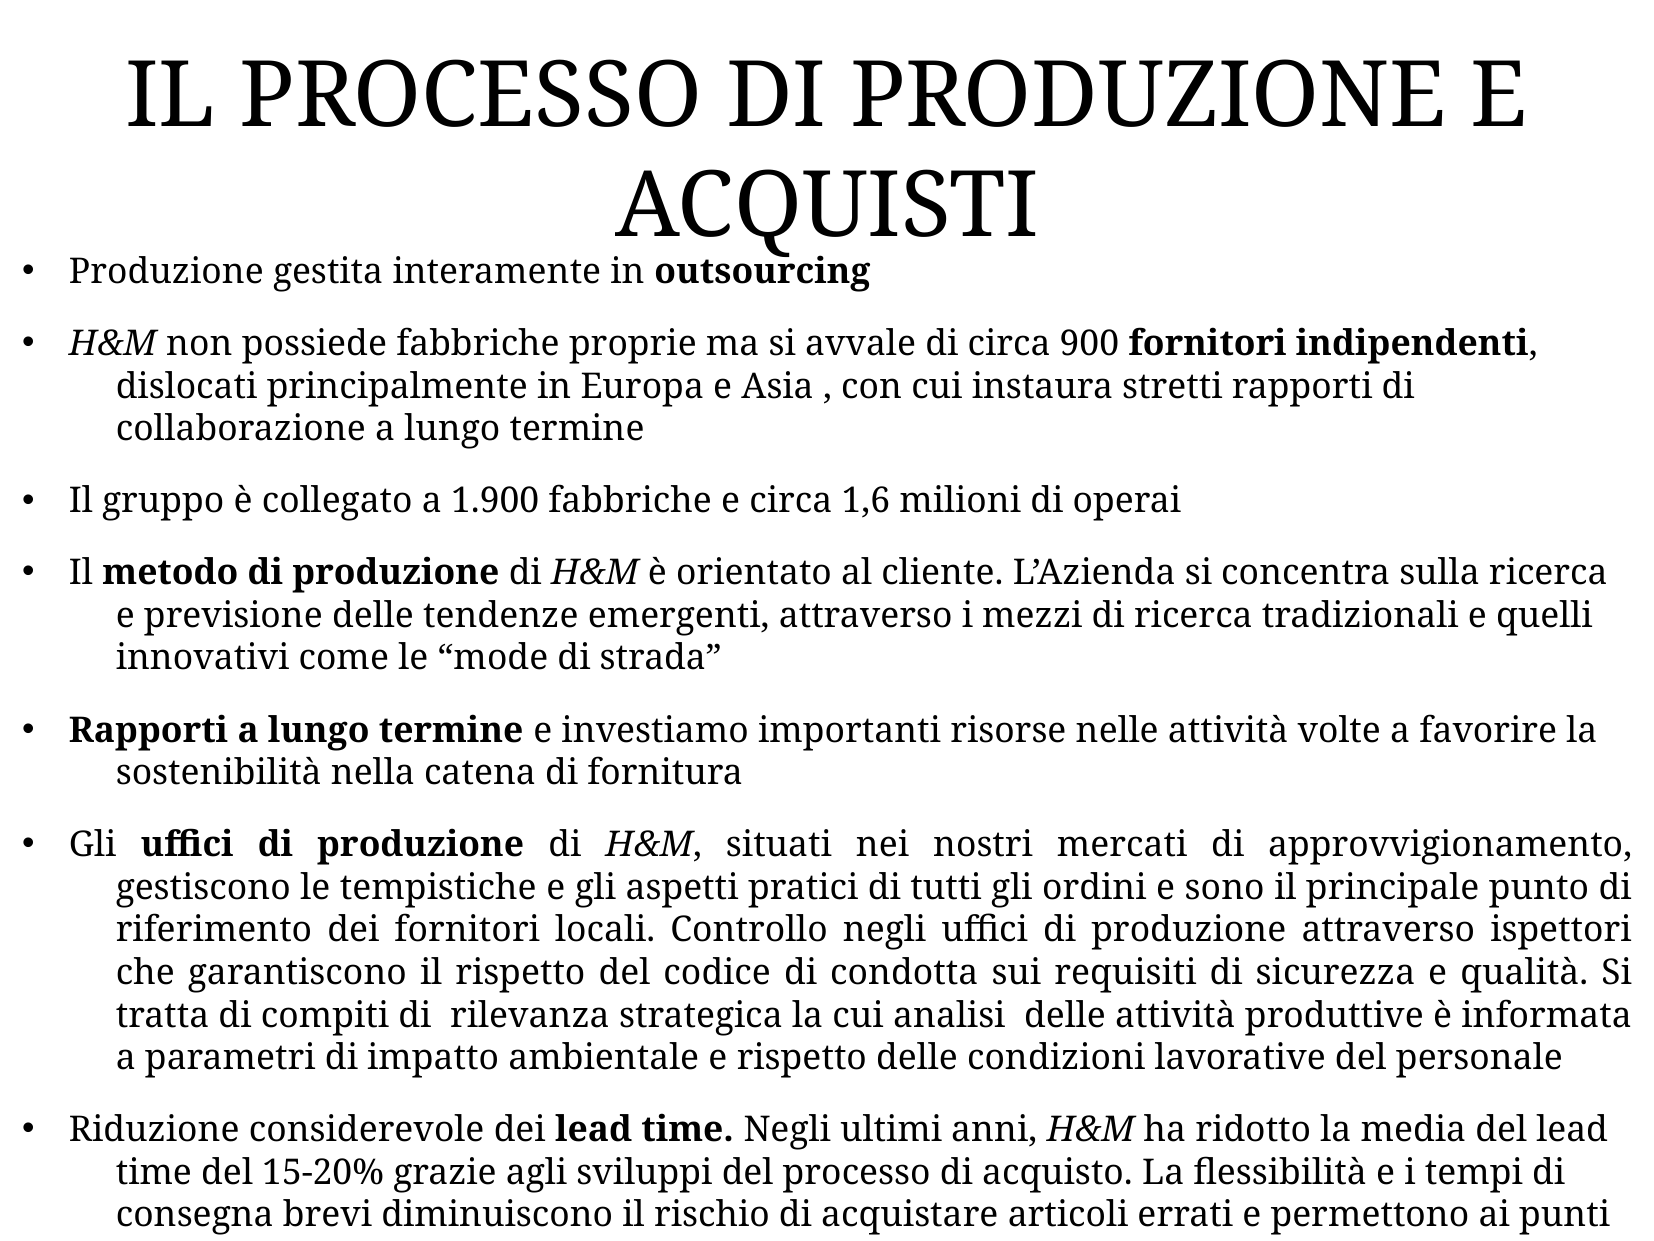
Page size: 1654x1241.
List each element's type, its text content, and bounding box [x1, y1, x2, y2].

list Produzione gestita interamente in outsourcing H&M non possiede fabbriche proprie ma si avvale di circa 900 fornitori indipendenti, dislocati principalmente in Europa e Asia , con cui instaura stretti rapporti di collaborazione a lungo termine Il gruppo è collegato a 1.900 fabbriche e circa 1,6 milioni di operai Il metodo di produzione di H&M è orientato al cliente. L’Azienda si concentra sulla ricerca e previsione delle tendenze emergenti, attraverso i mezzi di ricerca tradizionali e quelli innovativi come le “mode di strada” Rapporti a lungo termine e investiamo importanti risorse nelle attività volte a favorire la sostenibilità nella catena di fornitura Gli uffici di produzione di H&M, situati nei nostri mercati di approvvigionamento, gestiscono le tempistiche e gli aspetti pratici di tutti gli ordini e sono il principale punto di riferimento dei fornitori locali. Controllo negli uffici di produzione attraverso ispettori che garantiscono il rispetto del codice di condotta sui requisiti di sicurezza e qualità. Si tratta di compiti di rilevanza strategica la cui analisi delle attività produttive è informata a parametri di impatto ambientale e rispetto delle condizioni lavorative del personale Riduzione considerevole dei lead time. Negli ultimi anni, H&M ha ridotto la media del lead time del 15-20% grazie agli sviluppi del processo di acquisto. La flessibilità e i tempi di consegna brevi diminuiscono il rischio di acquistare articoli errati e permettono ai punti vendita di essere riforniti rapidamente con i capi più venduti [22, 248, 1633, 1241]
title IL PROCESSO DI PRODUZIONE E ACQUISTI [22, 34, 1633, 224]
